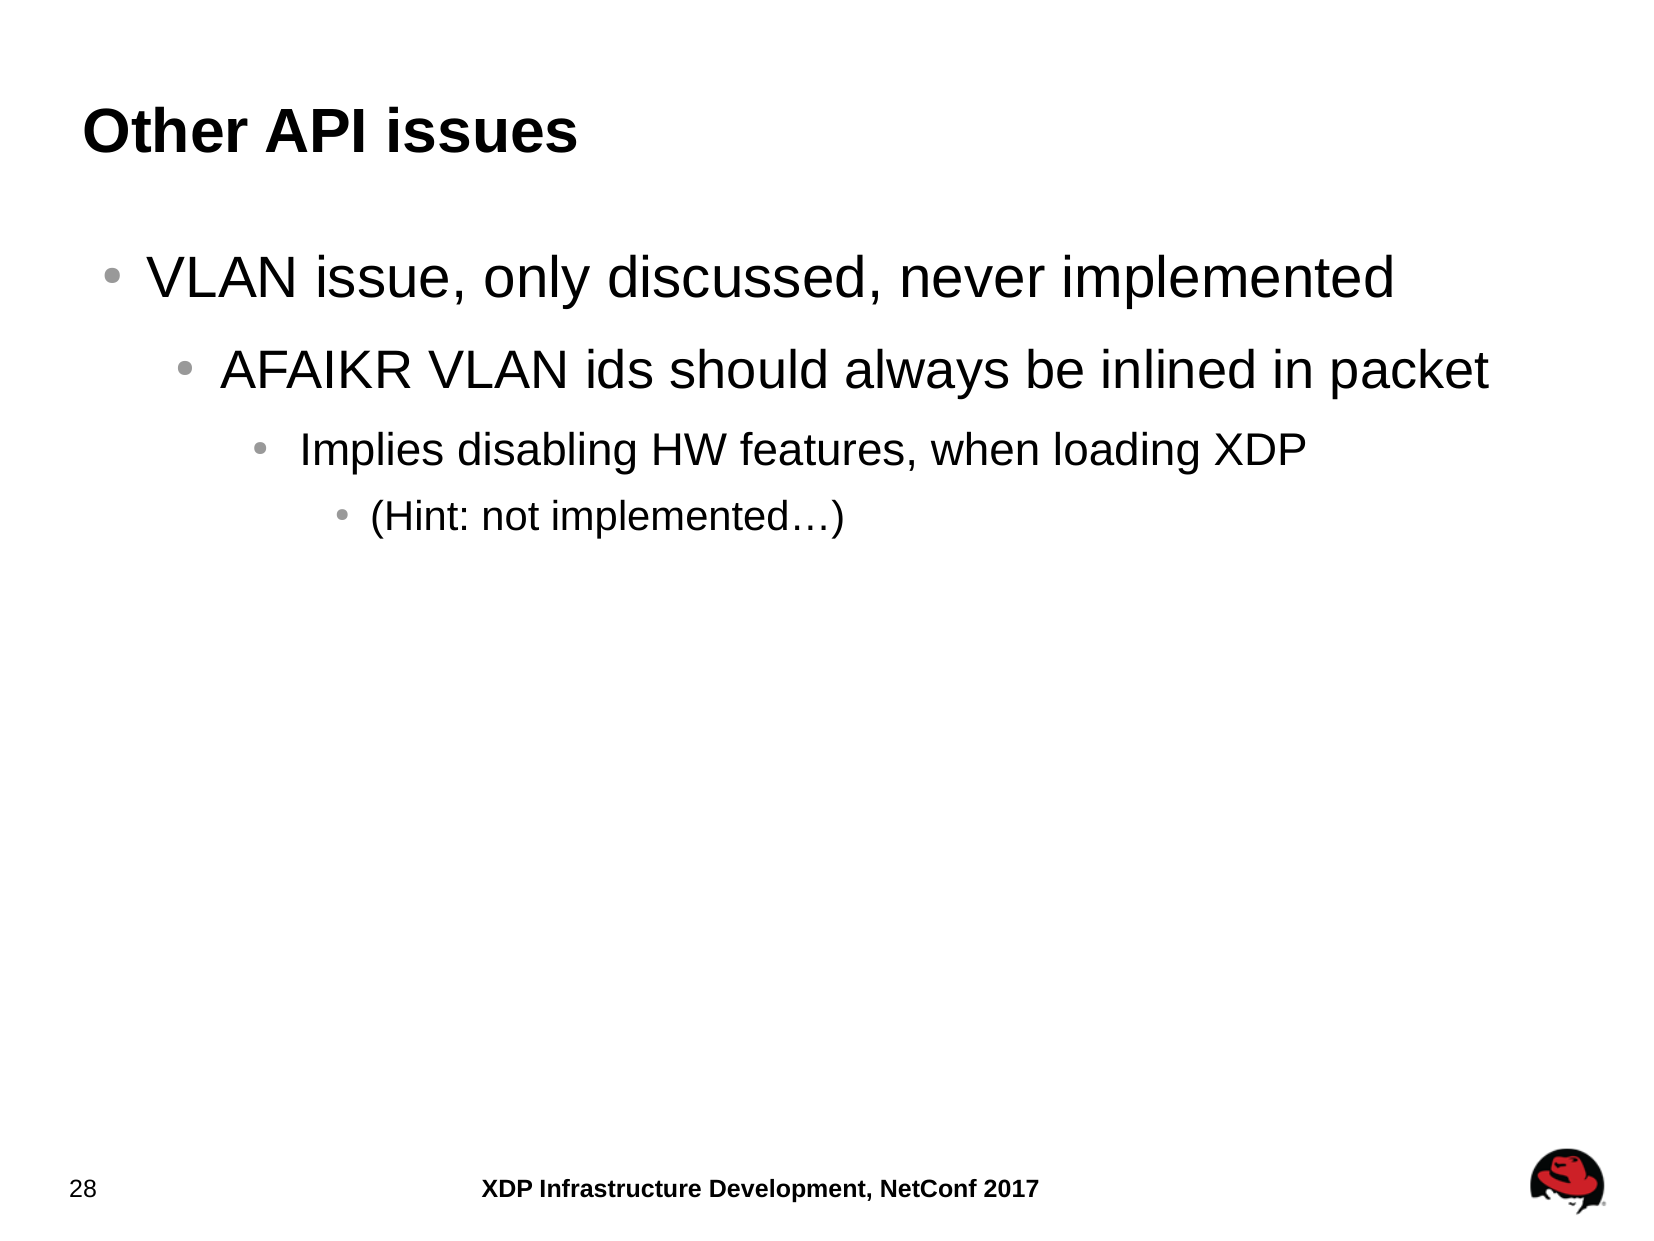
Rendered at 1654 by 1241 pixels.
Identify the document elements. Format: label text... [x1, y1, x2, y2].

picture [1529, 1146, 1612, 1224]
title Other API issues [82, 37, 1571, 226]
text_box [86, 244, 1575, 1039]
